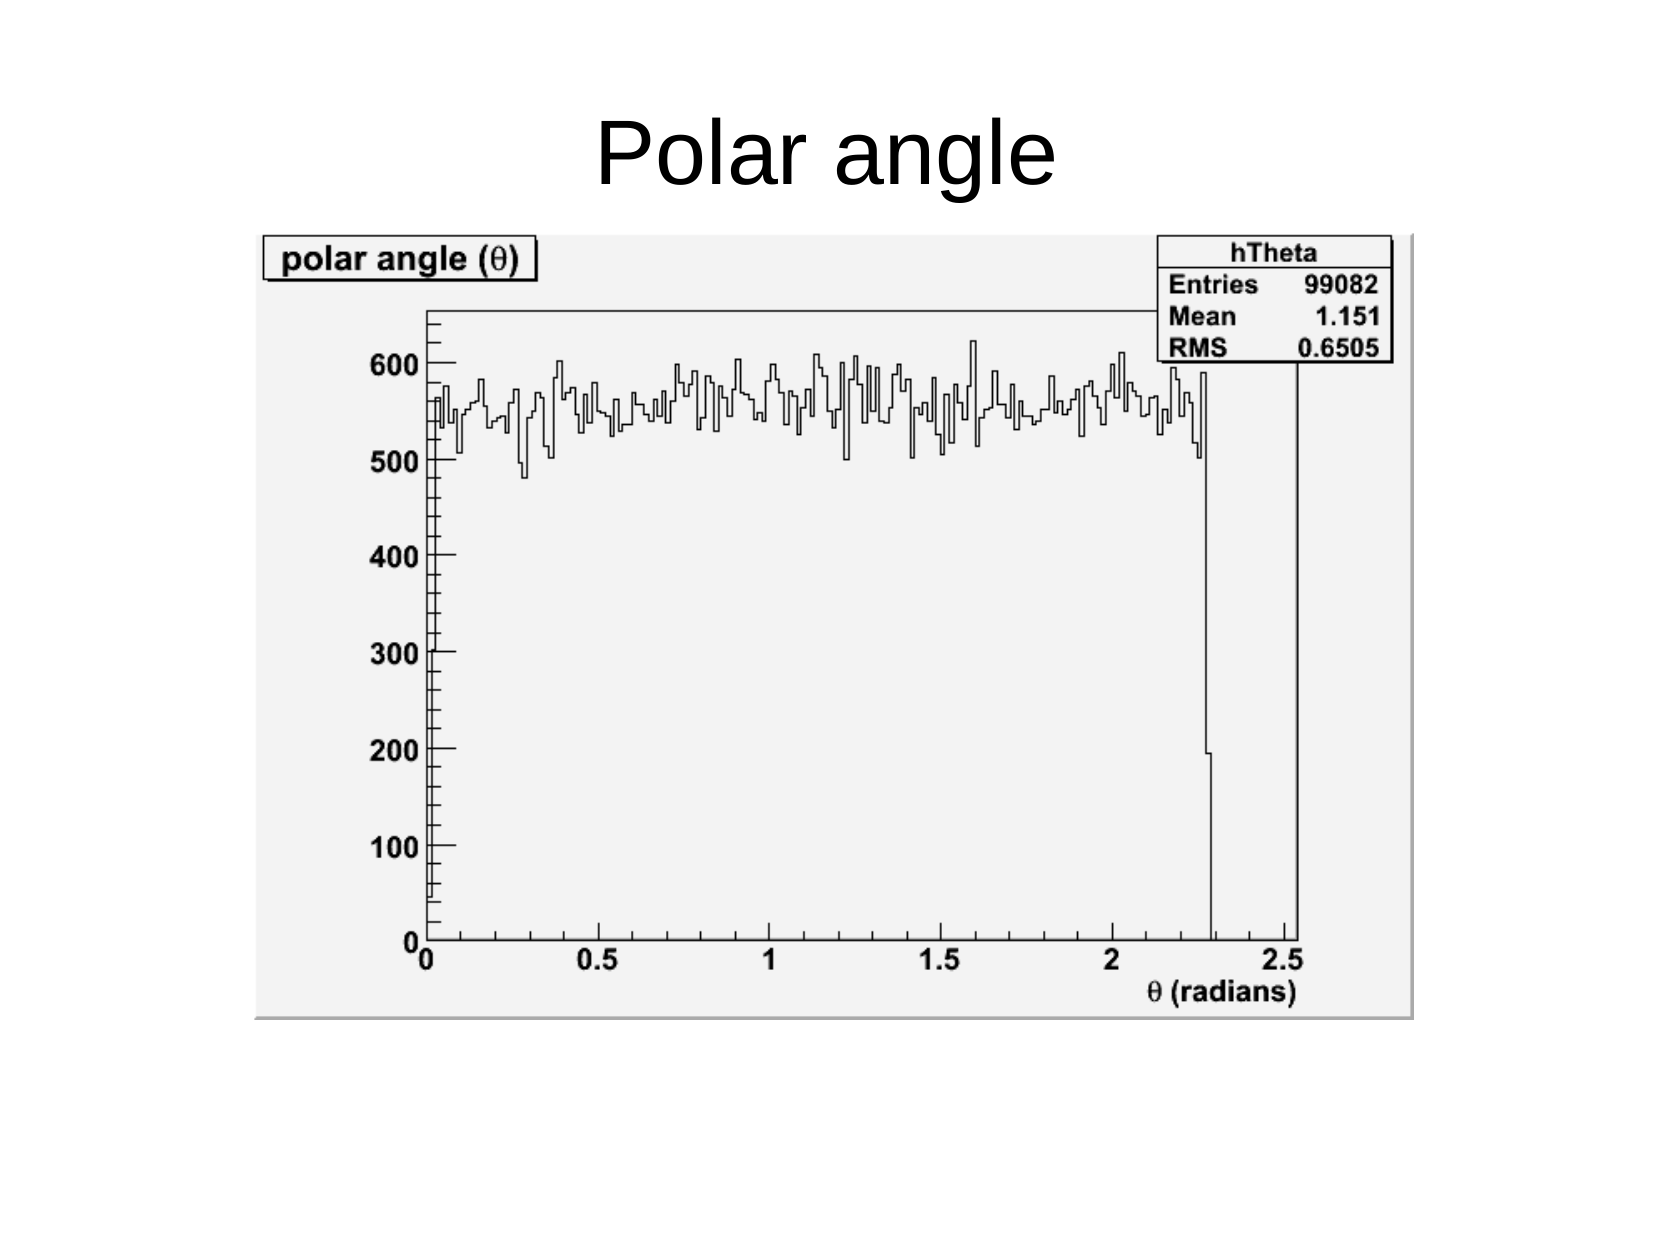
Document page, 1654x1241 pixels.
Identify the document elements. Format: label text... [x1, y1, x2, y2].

picture [253, 250, 1414, 1020]
title Polar angle [82, 56, 1571, 250]
